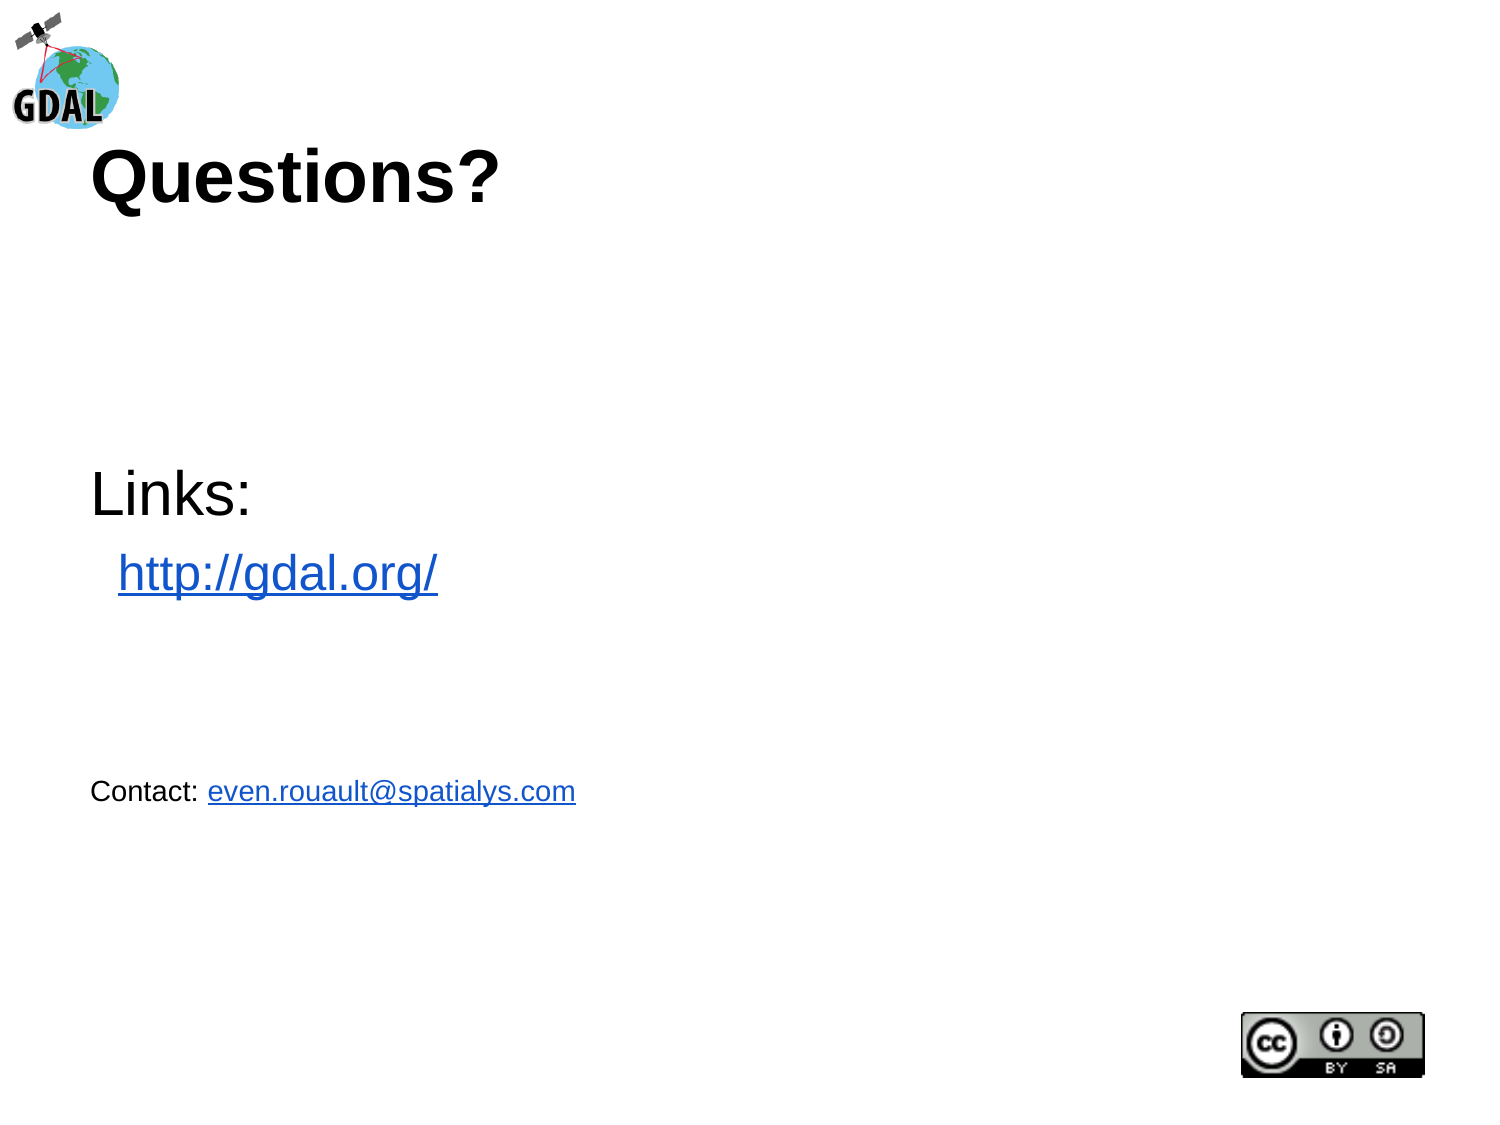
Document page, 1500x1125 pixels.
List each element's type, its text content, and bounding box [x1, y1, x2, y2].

picture [1241, 1012, 1425, 1078]
picture [12, 12, 119, 129]
list Links: http://gdal.org/ Contact: even.rouault@spatialys.com [75, 262, 1425, 1078]
title Questions? [75, 45, 1425, 233]
